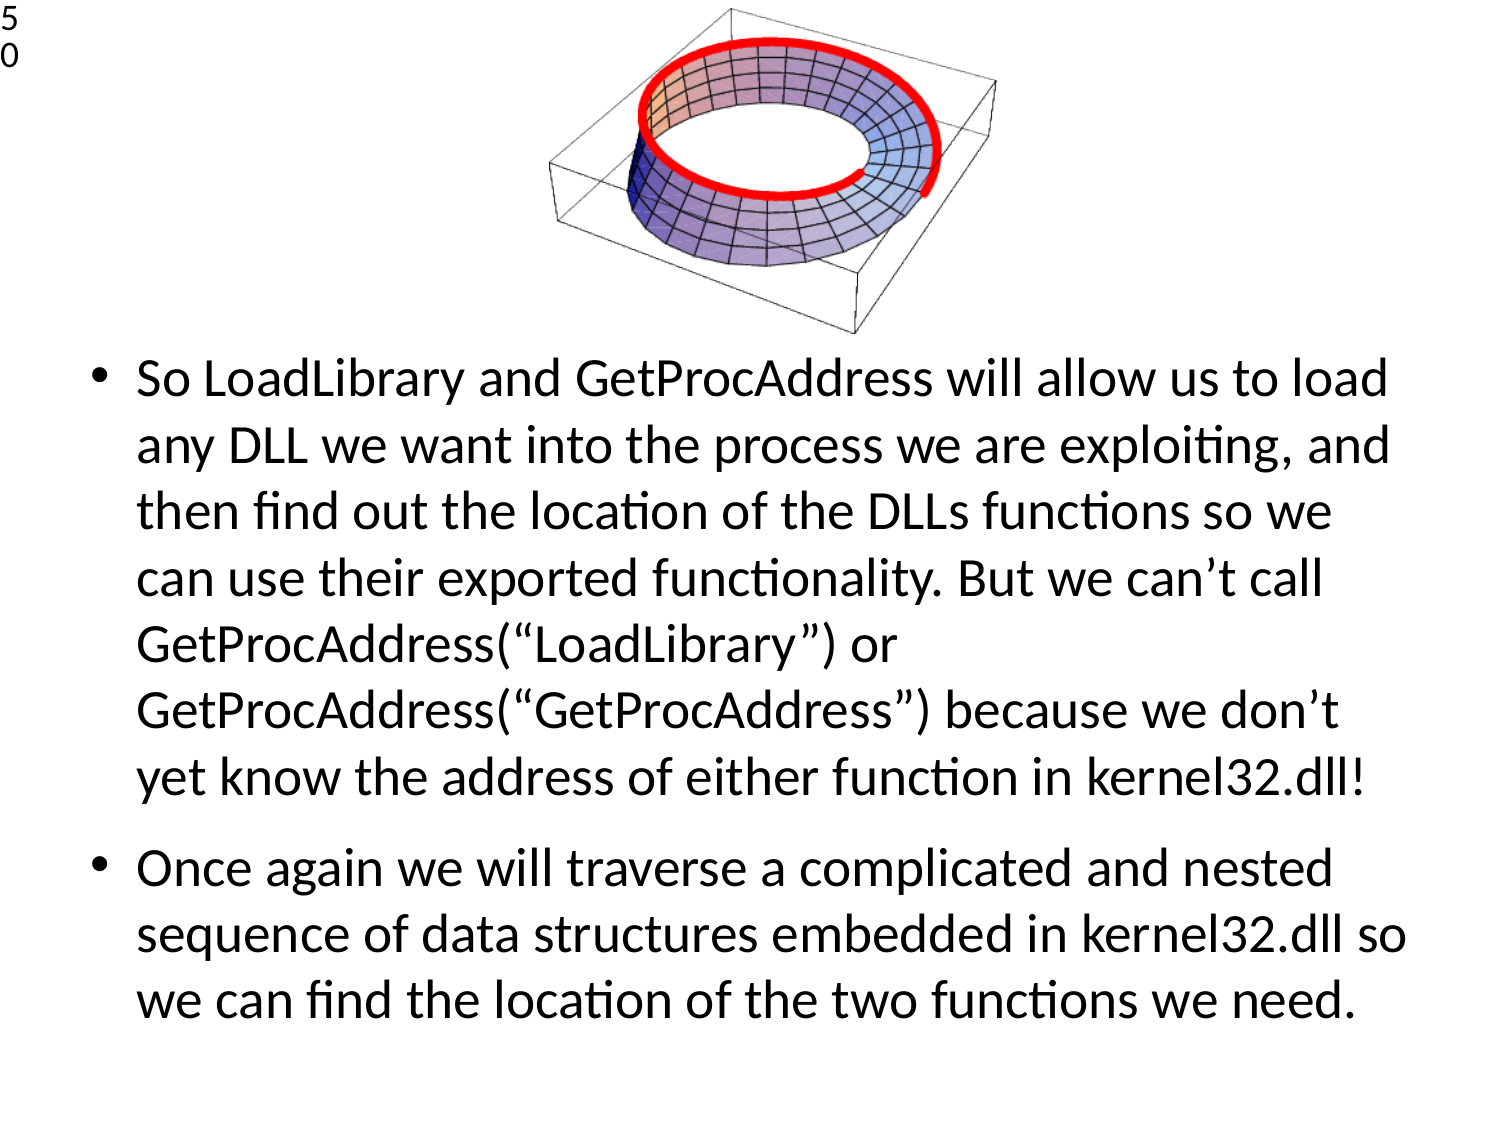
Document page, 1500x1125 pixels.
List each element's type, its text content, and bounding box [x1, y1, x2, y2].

picture [549, 8, 1000, 335]
list So LoadLibrary and GetProcAddress will allow us to load any DLL we want into the process we are exploiting, and then find out the location of the DLLs functions so we can use their exported functionality. But we can’t call GetProcAddress(“LoadLibrary”) or GetProcAddress(“GetProcAddress”) because we don’t yet know the address of either function in kernel32.dll! Once again we will traverse a complicated and nested sequence of data structures embedded in kernel32.dll so we can find the location of the two functions we need. [75, 334, 1425, 1100]
